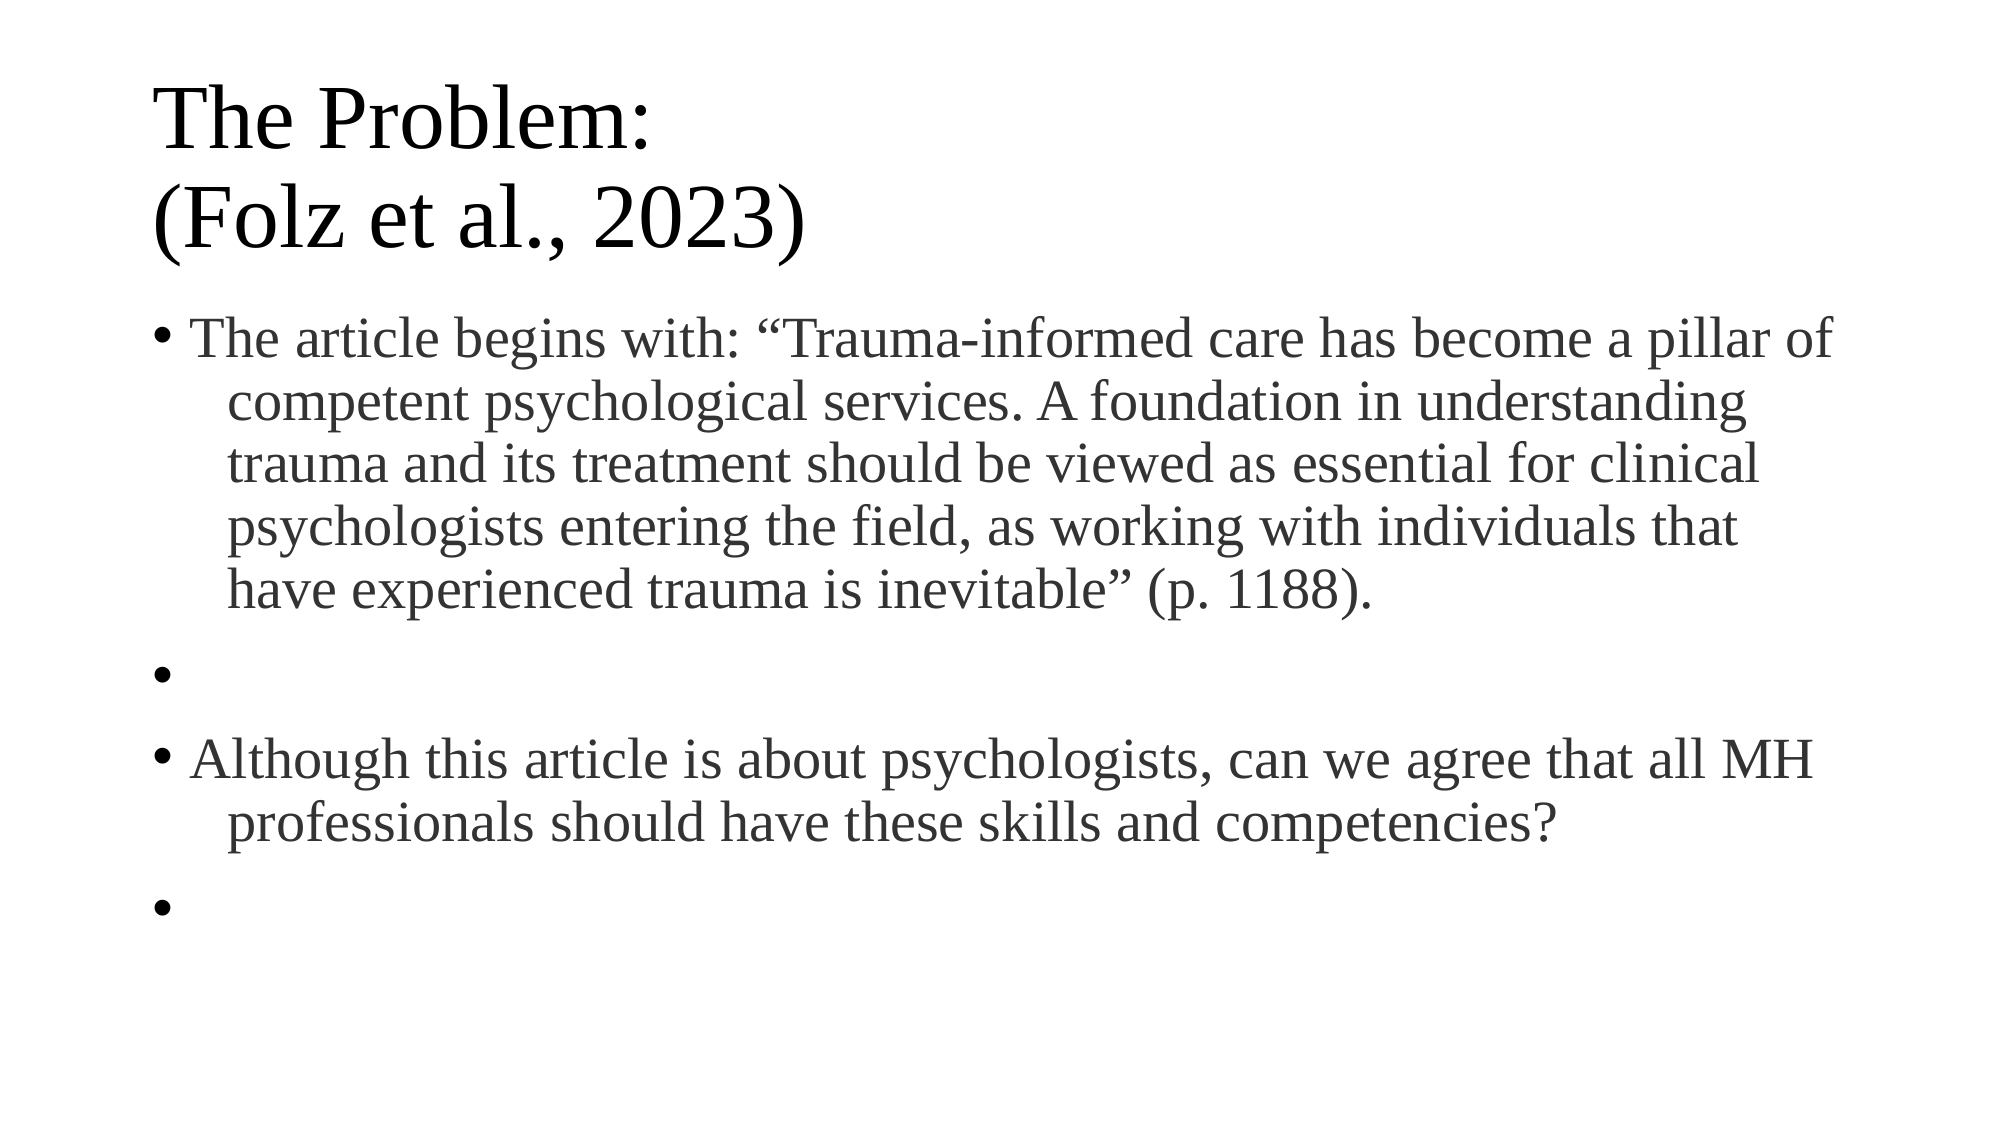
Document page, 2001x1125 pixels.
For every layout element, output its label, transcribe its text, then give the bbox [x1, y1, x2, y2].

title The Problem: (Folz et al., 2023) [137, 59, 1863, 278]
list The article begins with: “Trauma-informed care has become a pillar of competent psychological services. A foundation in understanding trauma and its treatment should be viewed as essential for clinical psychologists entering the field, as working with individuals that have experienced trauma is inevitable” (p. 1188). Although this article is about psychologists, can we agree that all MH professionals should have these skills and competencies? [137, 299, 1863, 1014]
